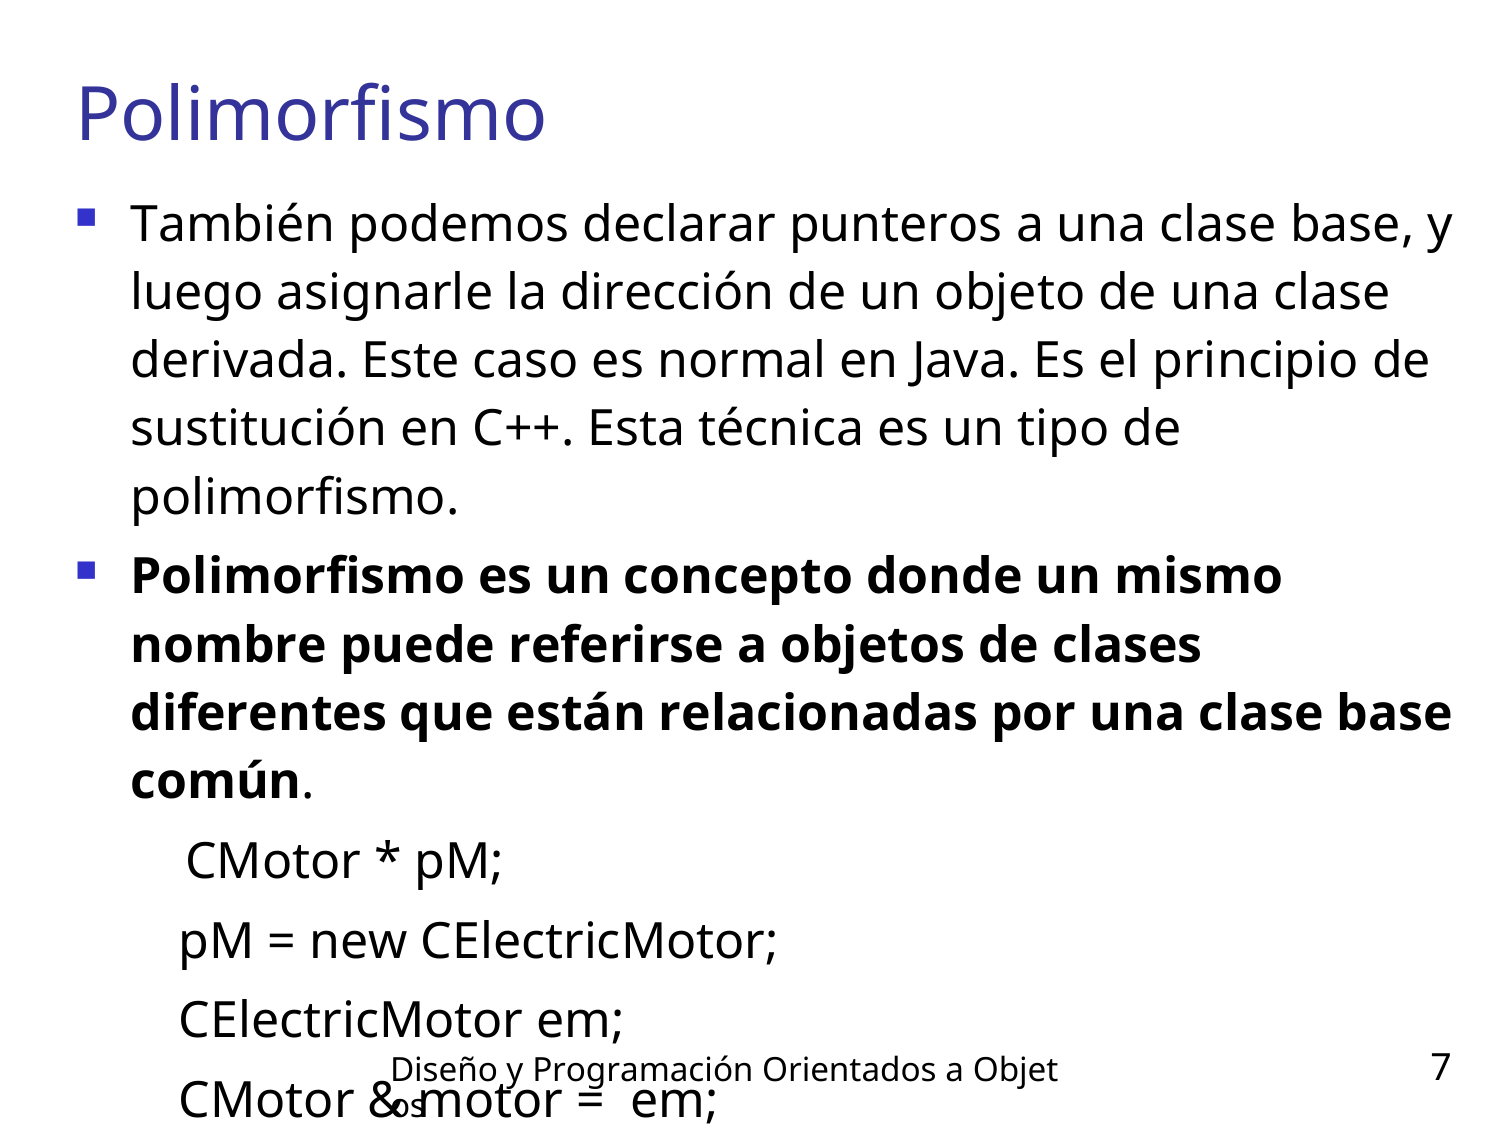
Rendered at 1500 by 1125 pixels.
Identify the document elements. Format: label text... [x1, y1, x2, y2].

title Polimorfismo [75, 25, 1466, 188]
list También podemos declarar punteros a una clase base, y luego asignarle la dirección de un objeto de una clase derivada. Este caso es normal en Java. Es el principio de sustitución en C++. Esta técnica es un tipo de polimorfismo. Polimorfismo es un concepto donde un mismo nombre puede referirse a objetos de clases diferentes que están relacionadas por una clase base común. CMotor * pM; pM = new CElectricMotor; CElectricMotor em; CMotor & motor = em; [75, 187, 1462, 1013]
